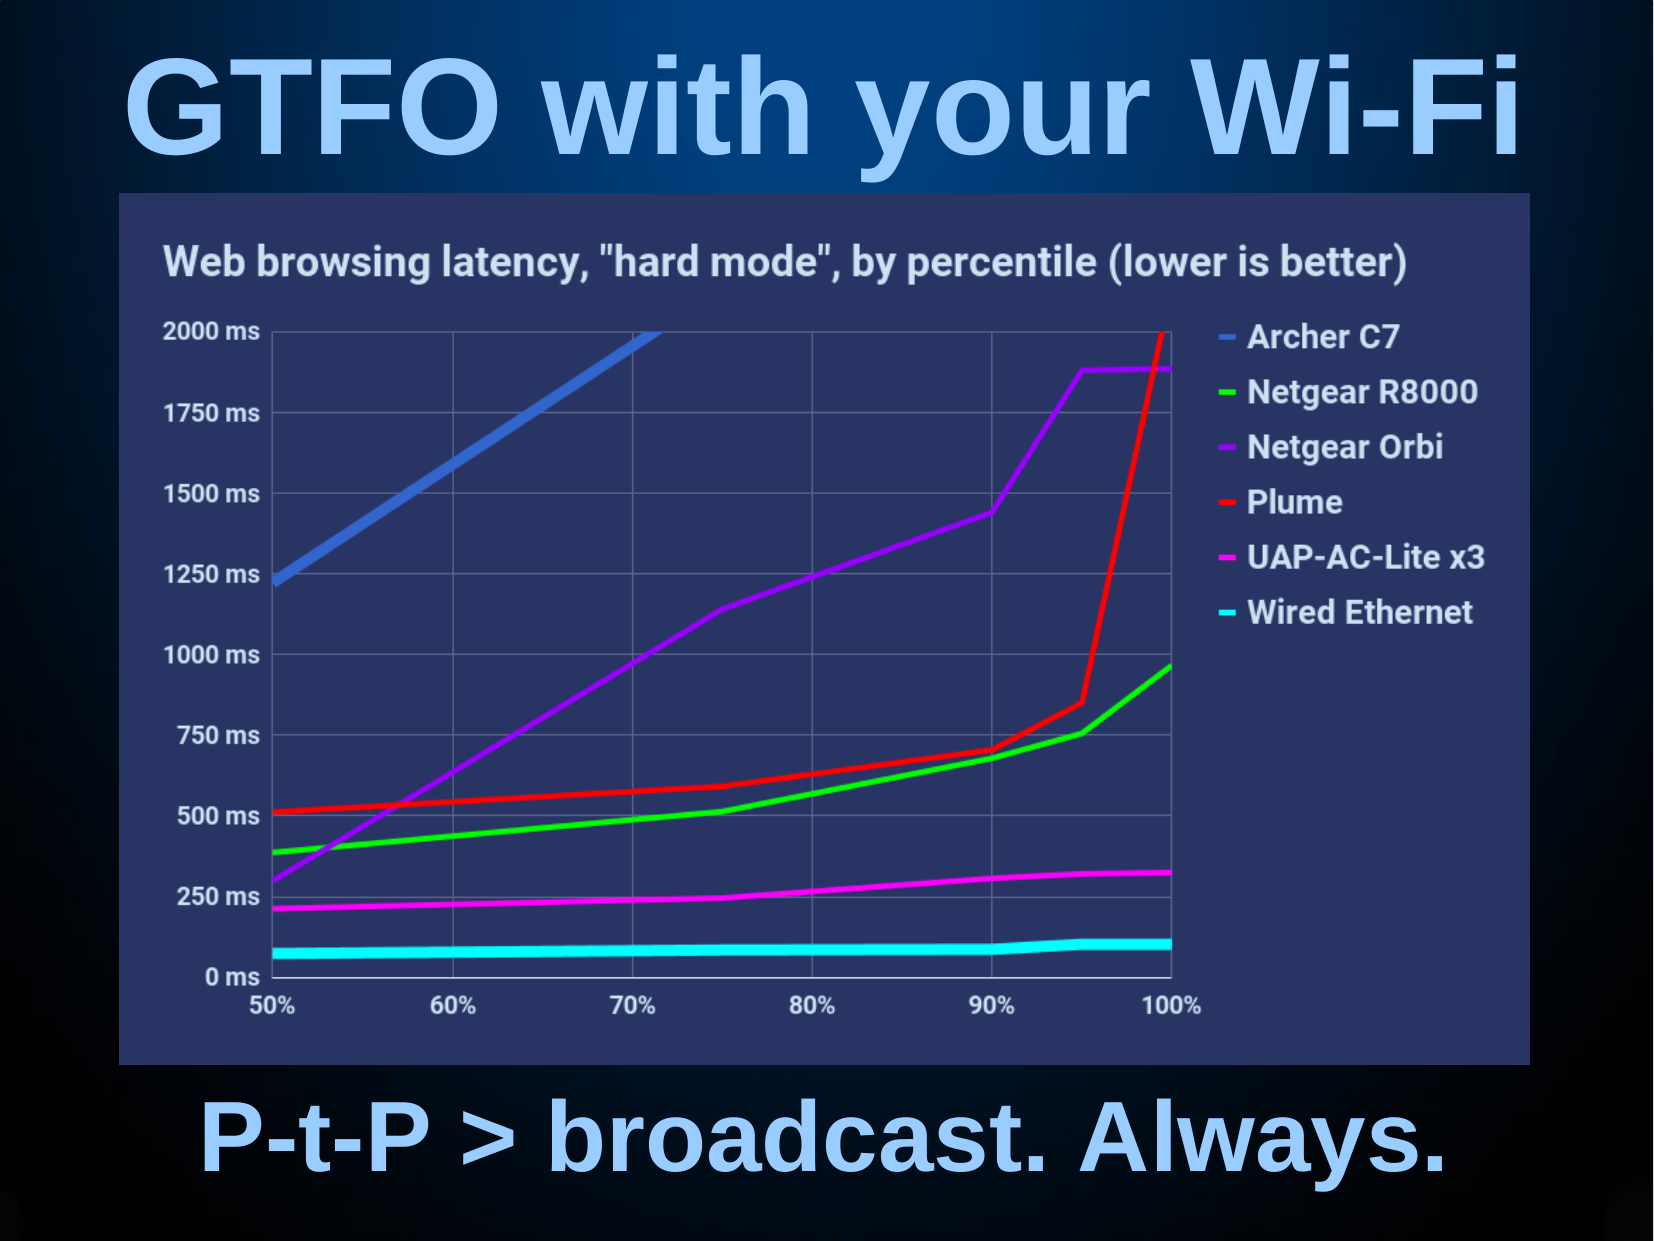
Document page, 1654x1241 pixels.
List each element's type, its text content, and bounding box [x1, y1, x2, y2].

picture [0, 0, 1654, 1241]
title P-t-P > broadcast. Always. [0, 1033, 1651, 1241]
title GTFO with your Wi-Fi [0, 2, 1651, 211]
